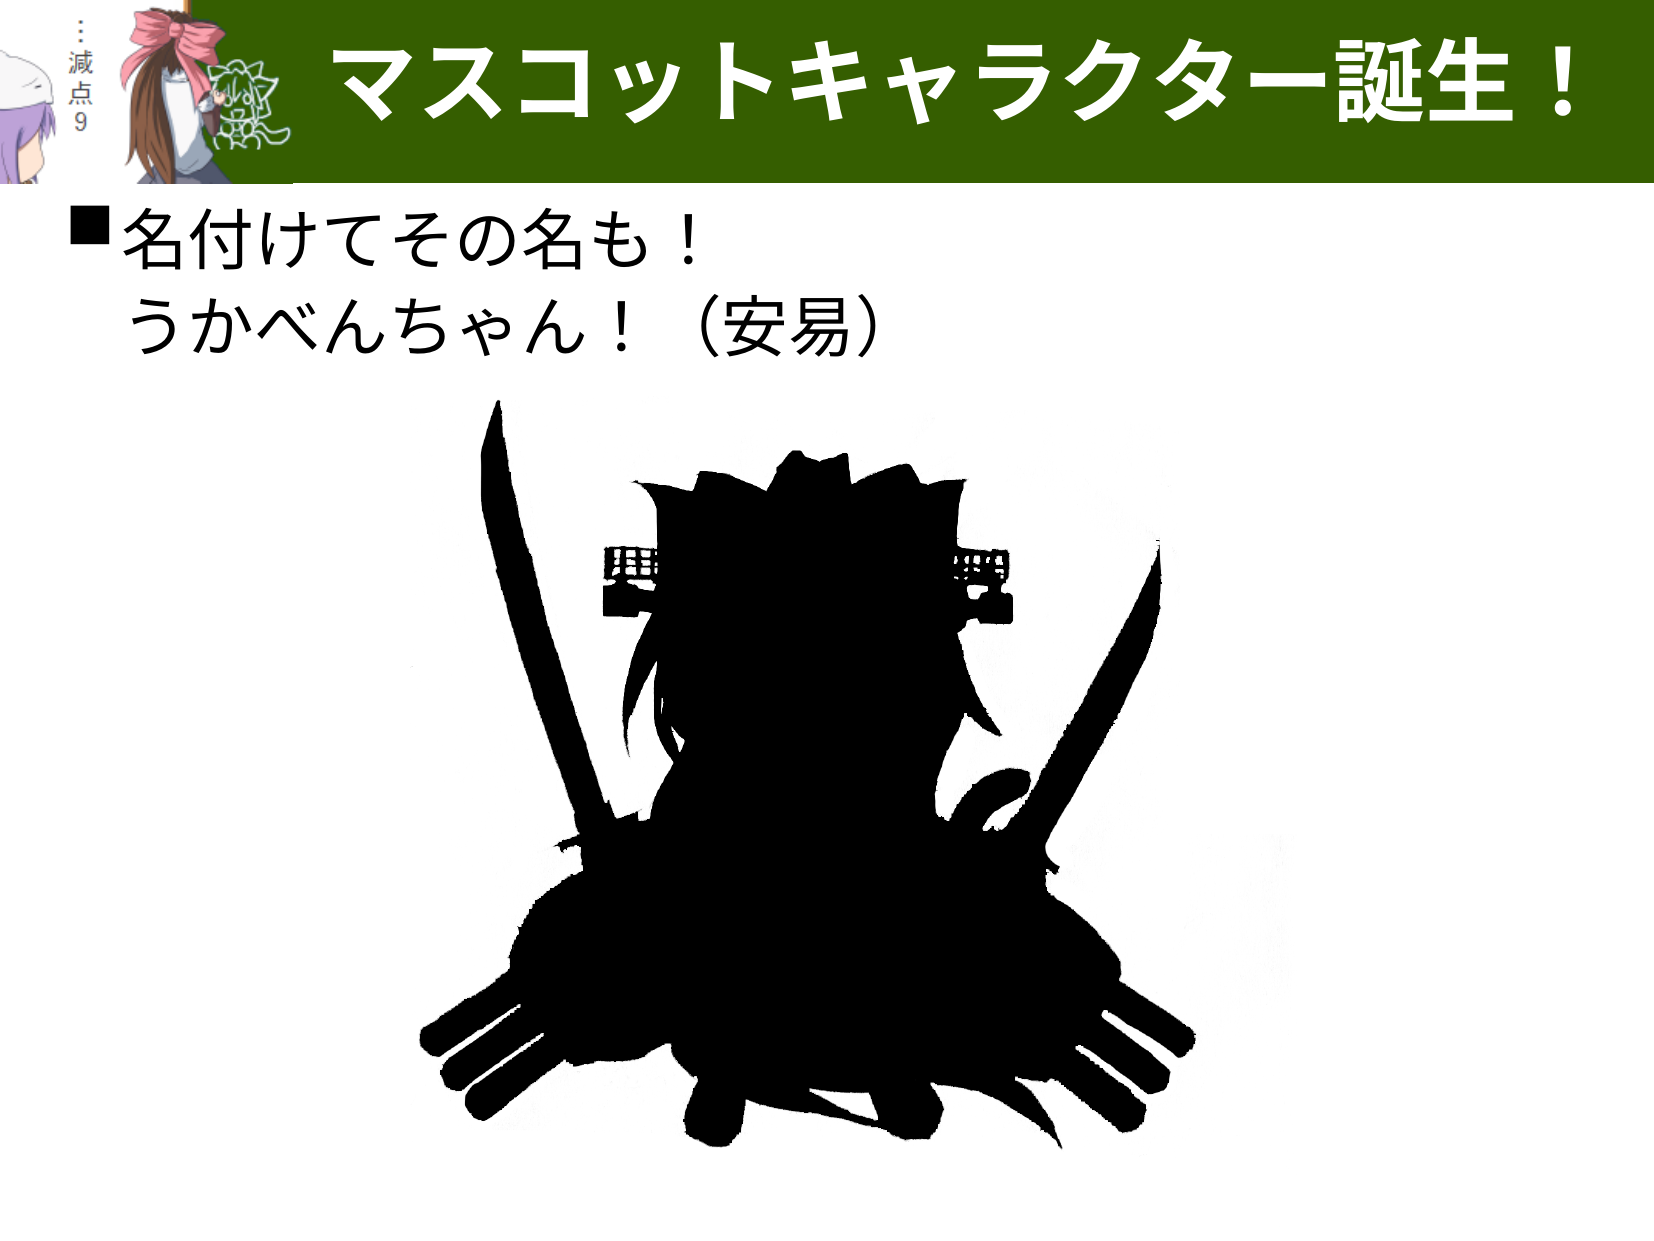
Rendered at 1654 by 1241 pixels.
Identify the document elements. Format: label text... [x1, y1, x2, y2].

picture [0, 0, 293, 184]
picture [410, 395, 1297, 1227]
title マスコットキャラクター誕生！ [325, 0, 1654, 168]
list 名付けてその名も！ うかべんちゃん！（安易） [65, 195, 1595, 1041]
